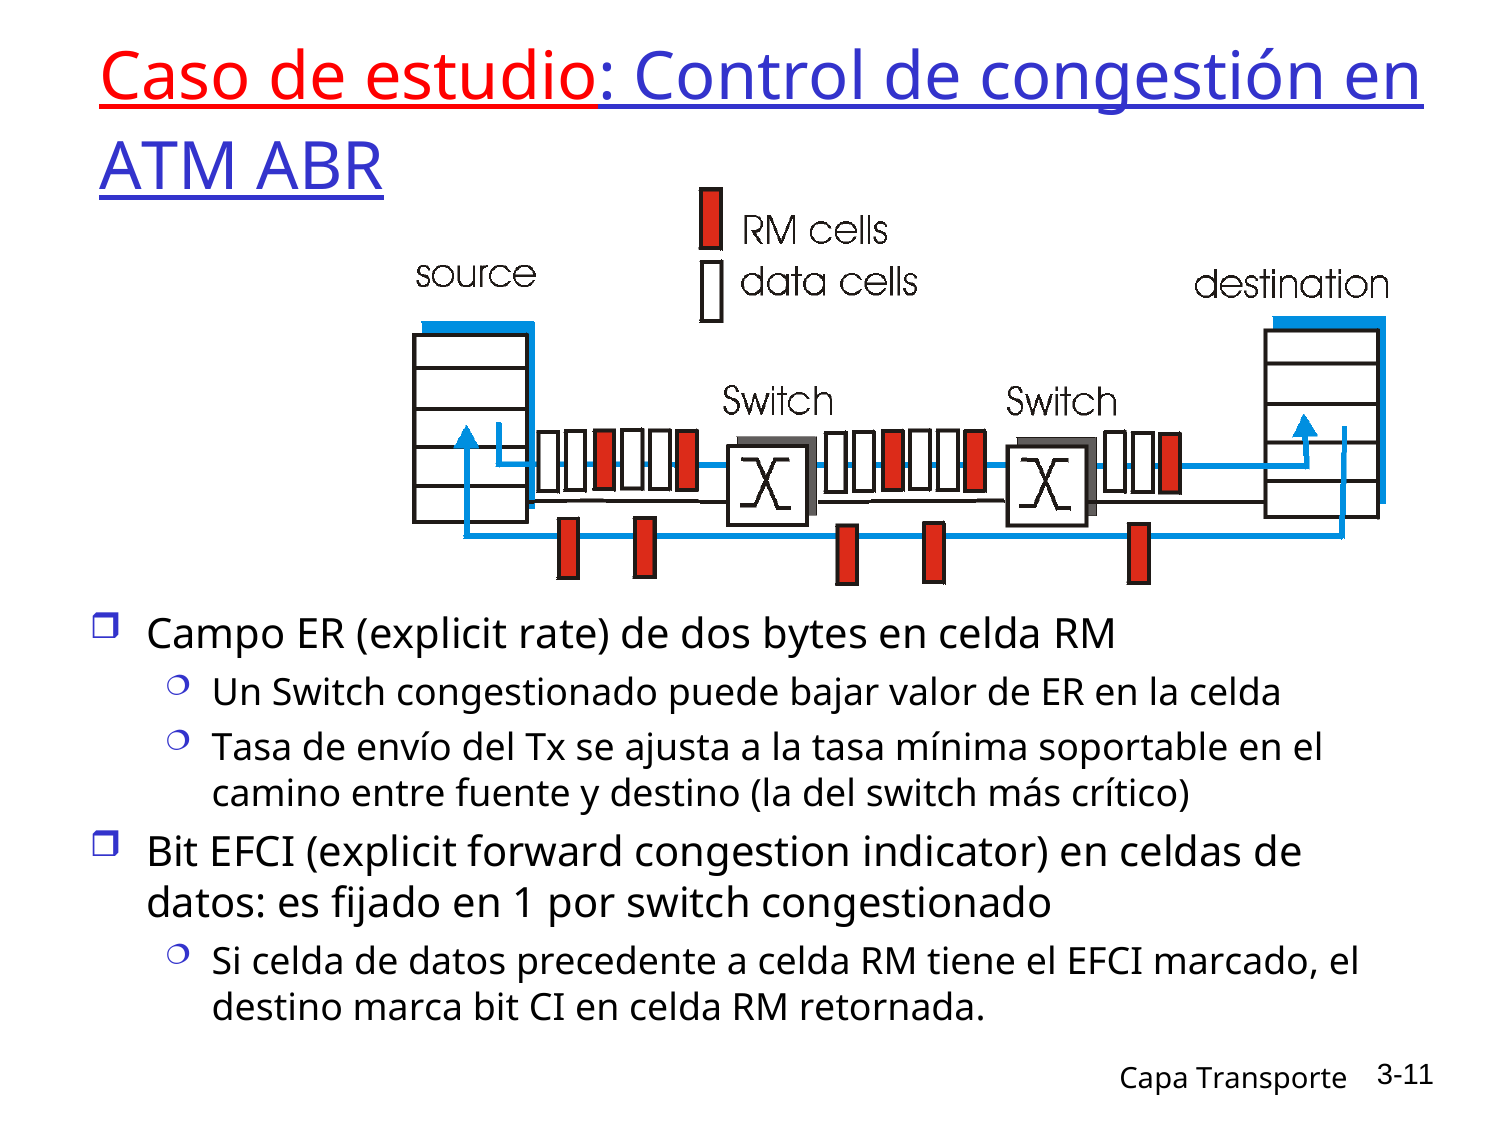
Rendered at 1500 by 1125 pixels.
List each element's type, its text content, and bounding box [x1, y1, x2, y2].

title Caso de estudio: Control de congestión en ATM ABR [84, 24, 1463, 213]
list Campo ER (explicit rate) de dos bytes en celda RM Un Switch congestionado puede bajar valor de ER en la celda Tasa de envío del Tx se ajusta a la tasa mínima soportable en el camino entre fuente y destino (la del switch más crítico) Bit EFCI (explicit forward congestion indicator) en celdas de datos: es fijado en 1 por switch congestionado Si celda de datos precedente a celda RM tiene el EFCI marcado, el destino marca bit CI en celda RM retornada. [75, 600, 1396, 1010]
picture [412, 213, 1388, 586]
